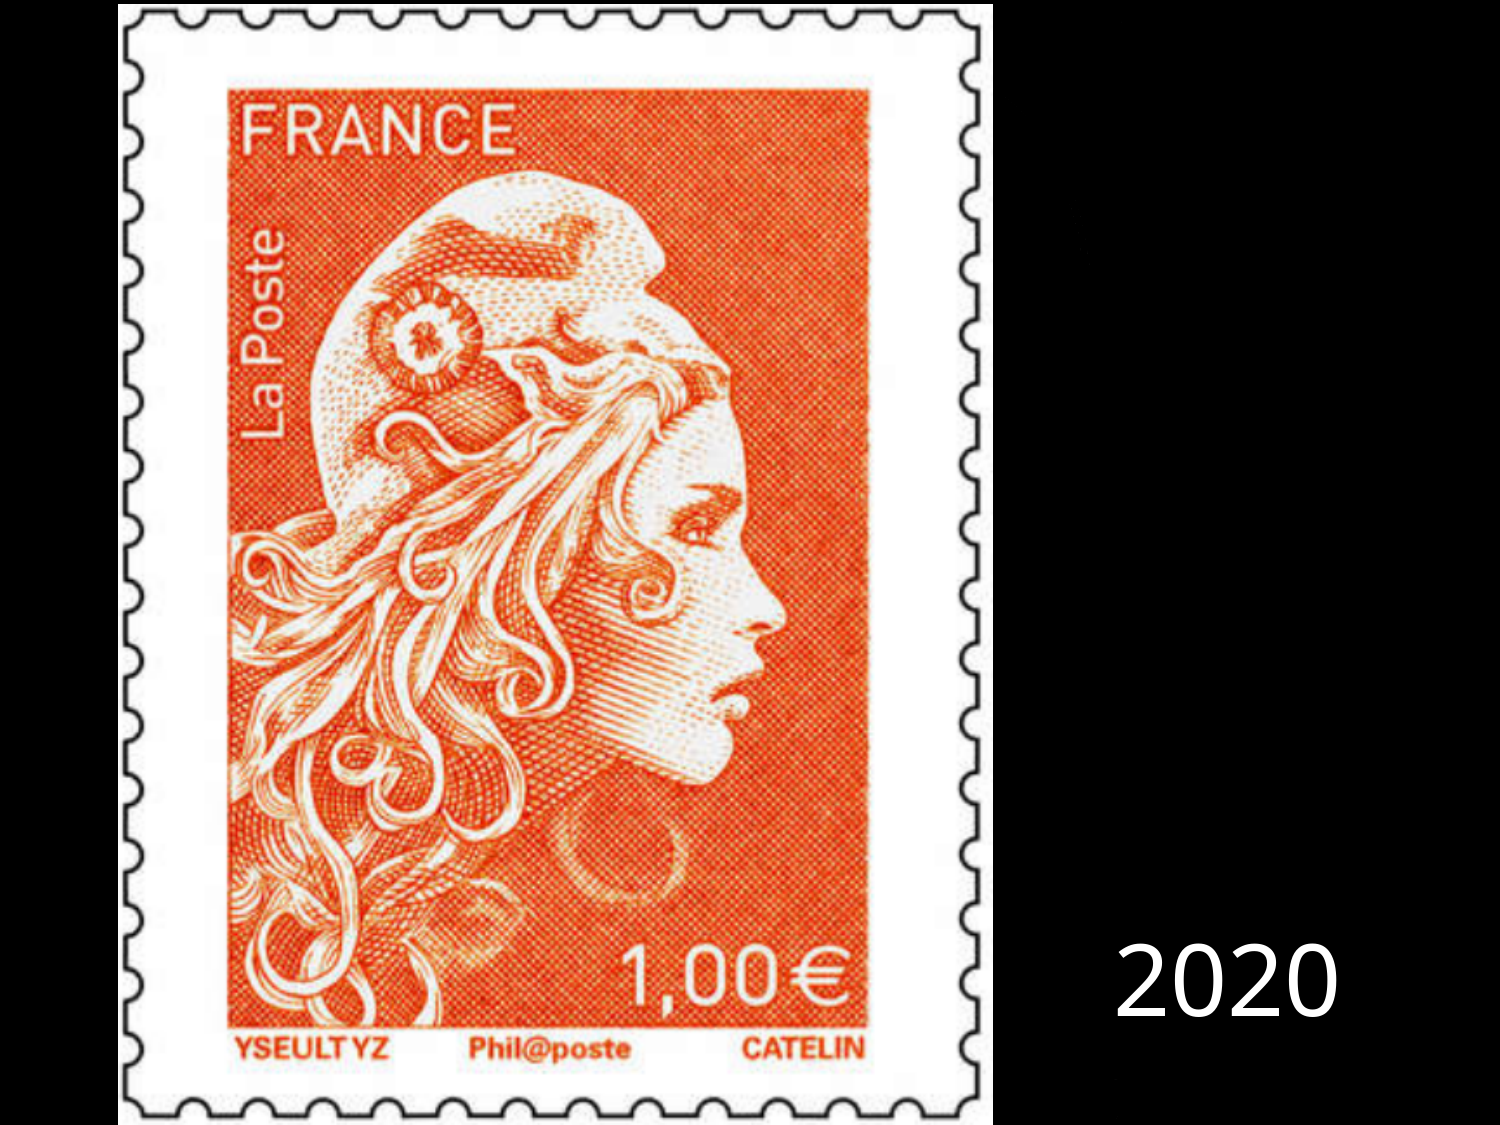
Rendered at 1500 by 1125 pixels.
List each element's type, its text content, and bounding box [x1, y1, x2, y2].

text_box 2020 [1098, 909, 1439, 1052]
picture [118, 4, 1124, 1125]
